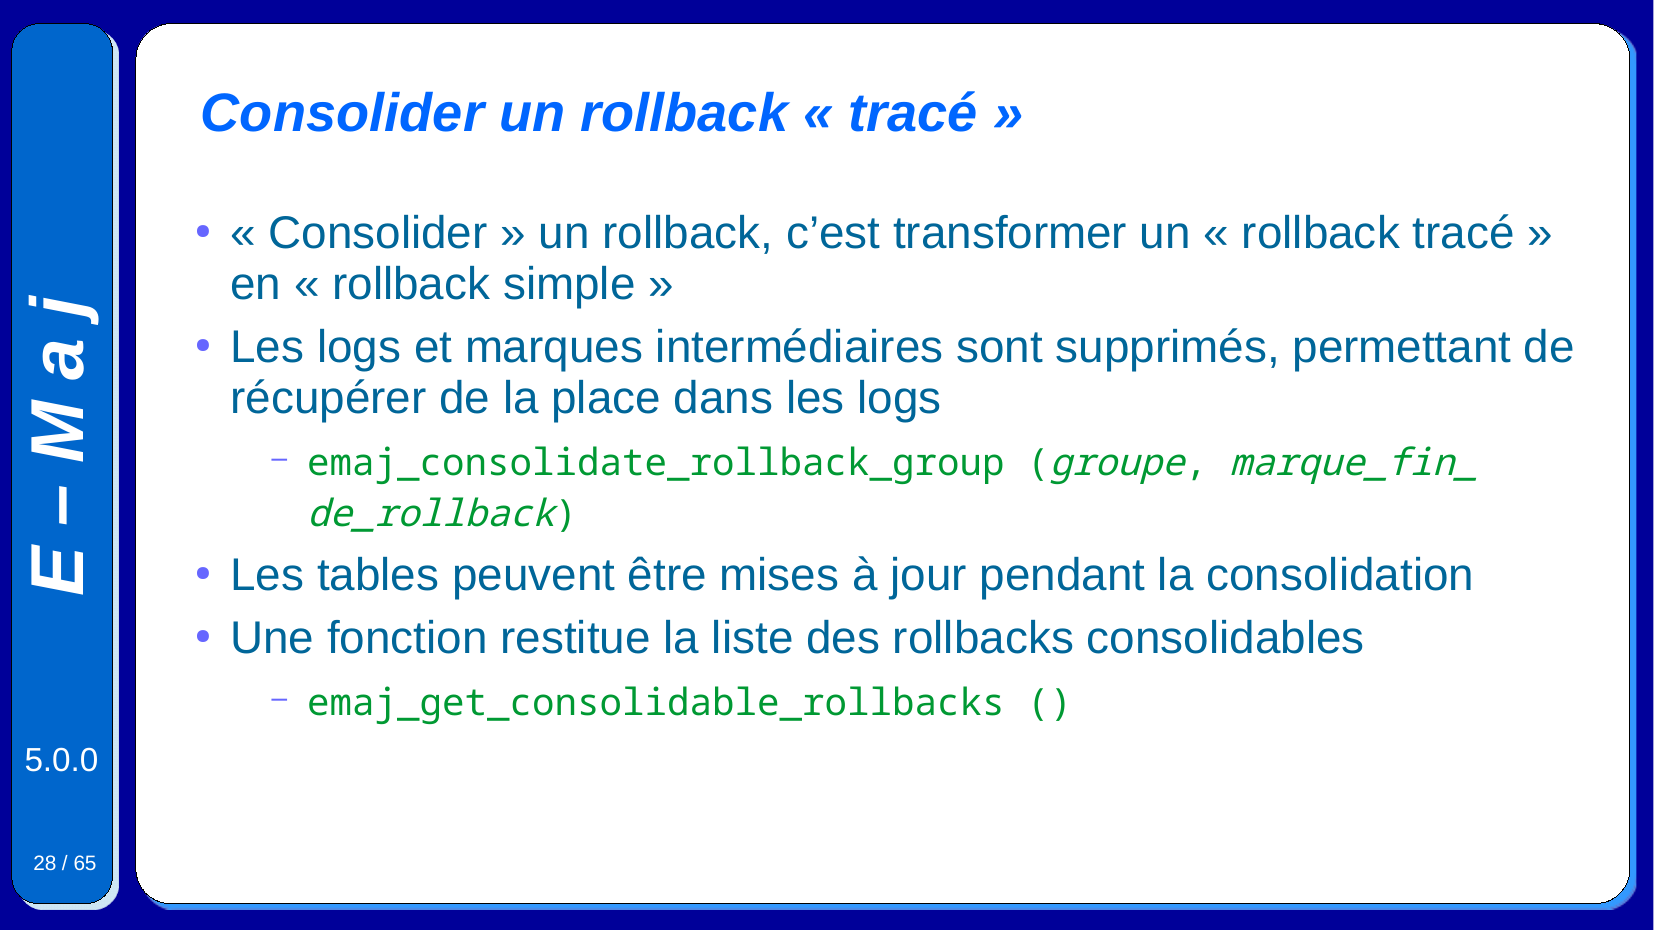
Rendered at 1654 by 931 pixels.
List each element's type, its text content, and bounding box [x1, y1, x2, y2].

title Consolider un rollback « tracé » [200, 34, 1575, 191]
list « Consolider » un rollback, c’est transformer un « rollback tracé » en « rollback simple » Les logs et marques intermédiaires sont supprimés, permettant de récupérer de la place dans les logs emaj_consolidate_rollback_group (groupe, marque_fin_ de_rollback) Les tables peuvent être mises à jour pendant la consolidation Une fonction restitue la liste des rollbacks consolidables emaj_get_consolidable_rollbacks () [177, 206, 1587, 827]
